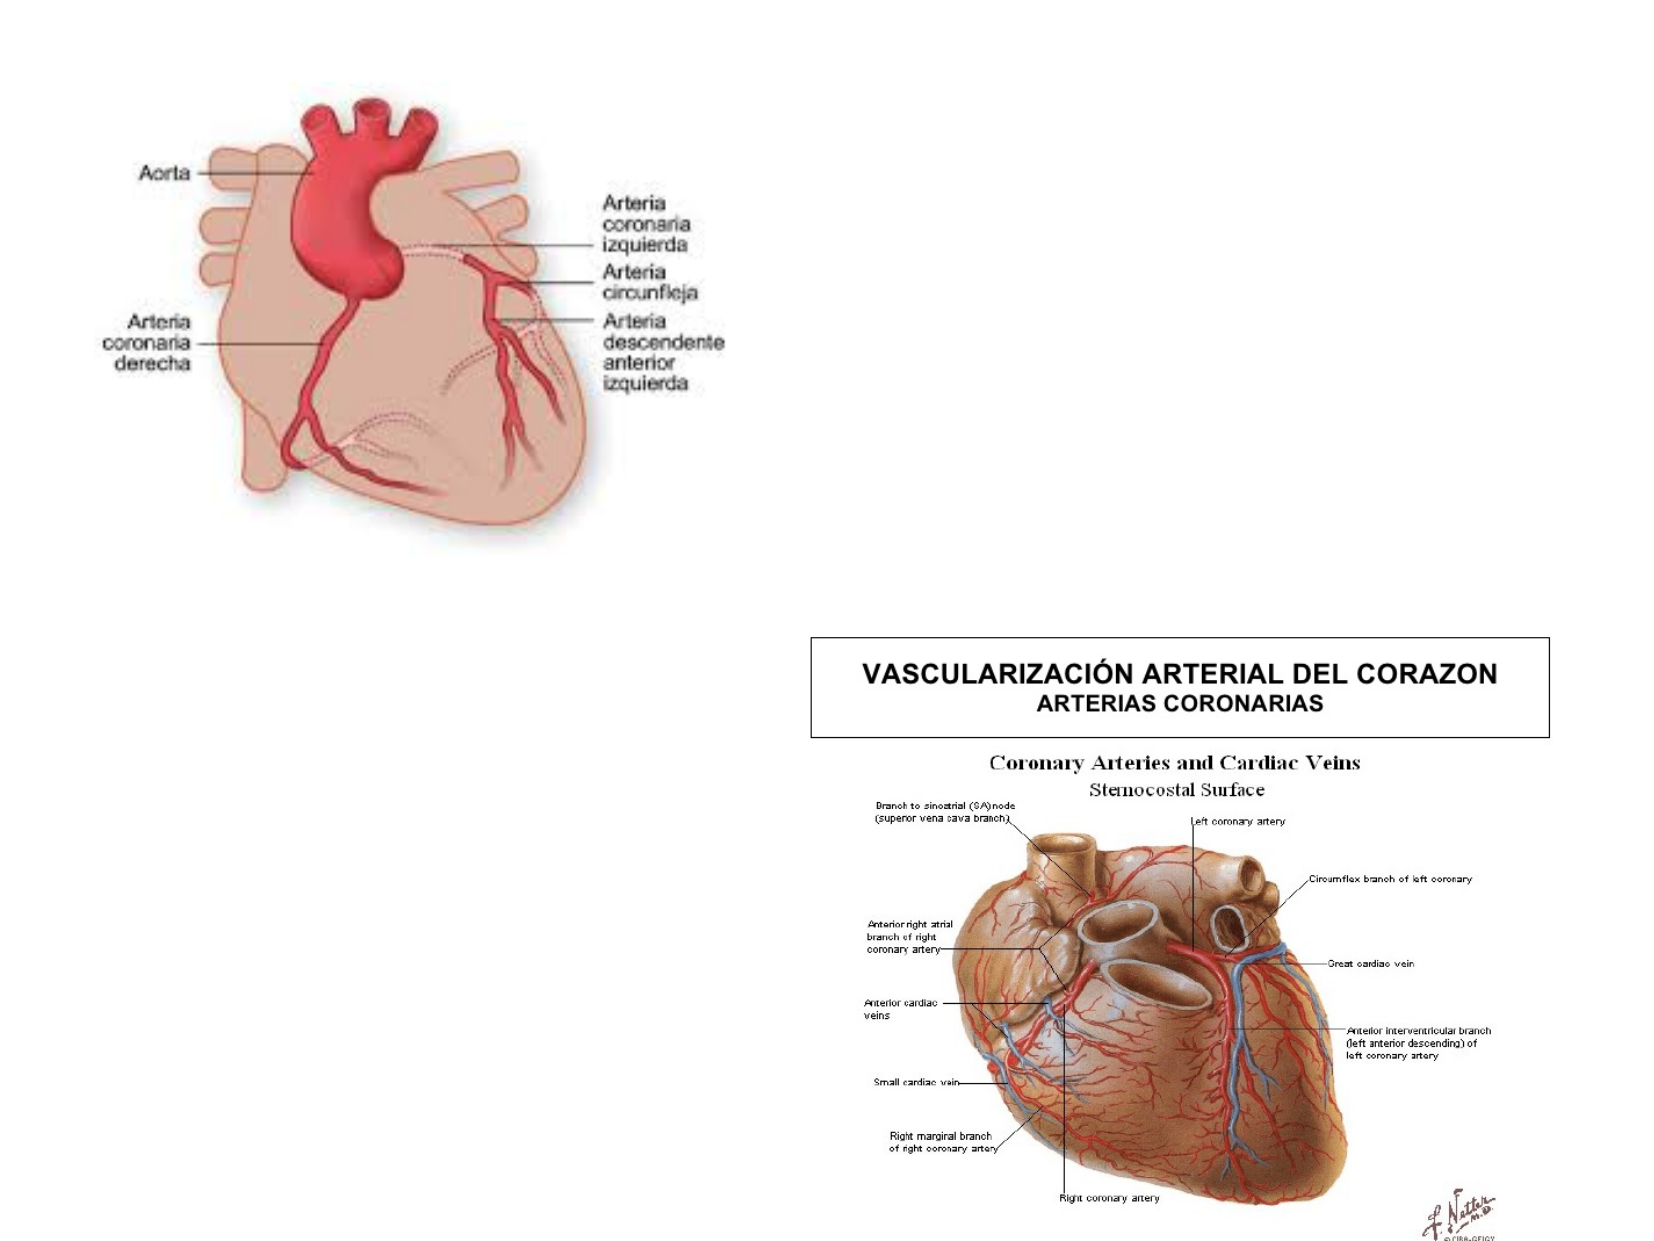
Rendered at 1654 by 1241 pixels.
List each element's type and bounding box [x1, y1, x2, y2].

picture [755, 607, 1600, 1241]
picture [94, 82, 740, 556]
